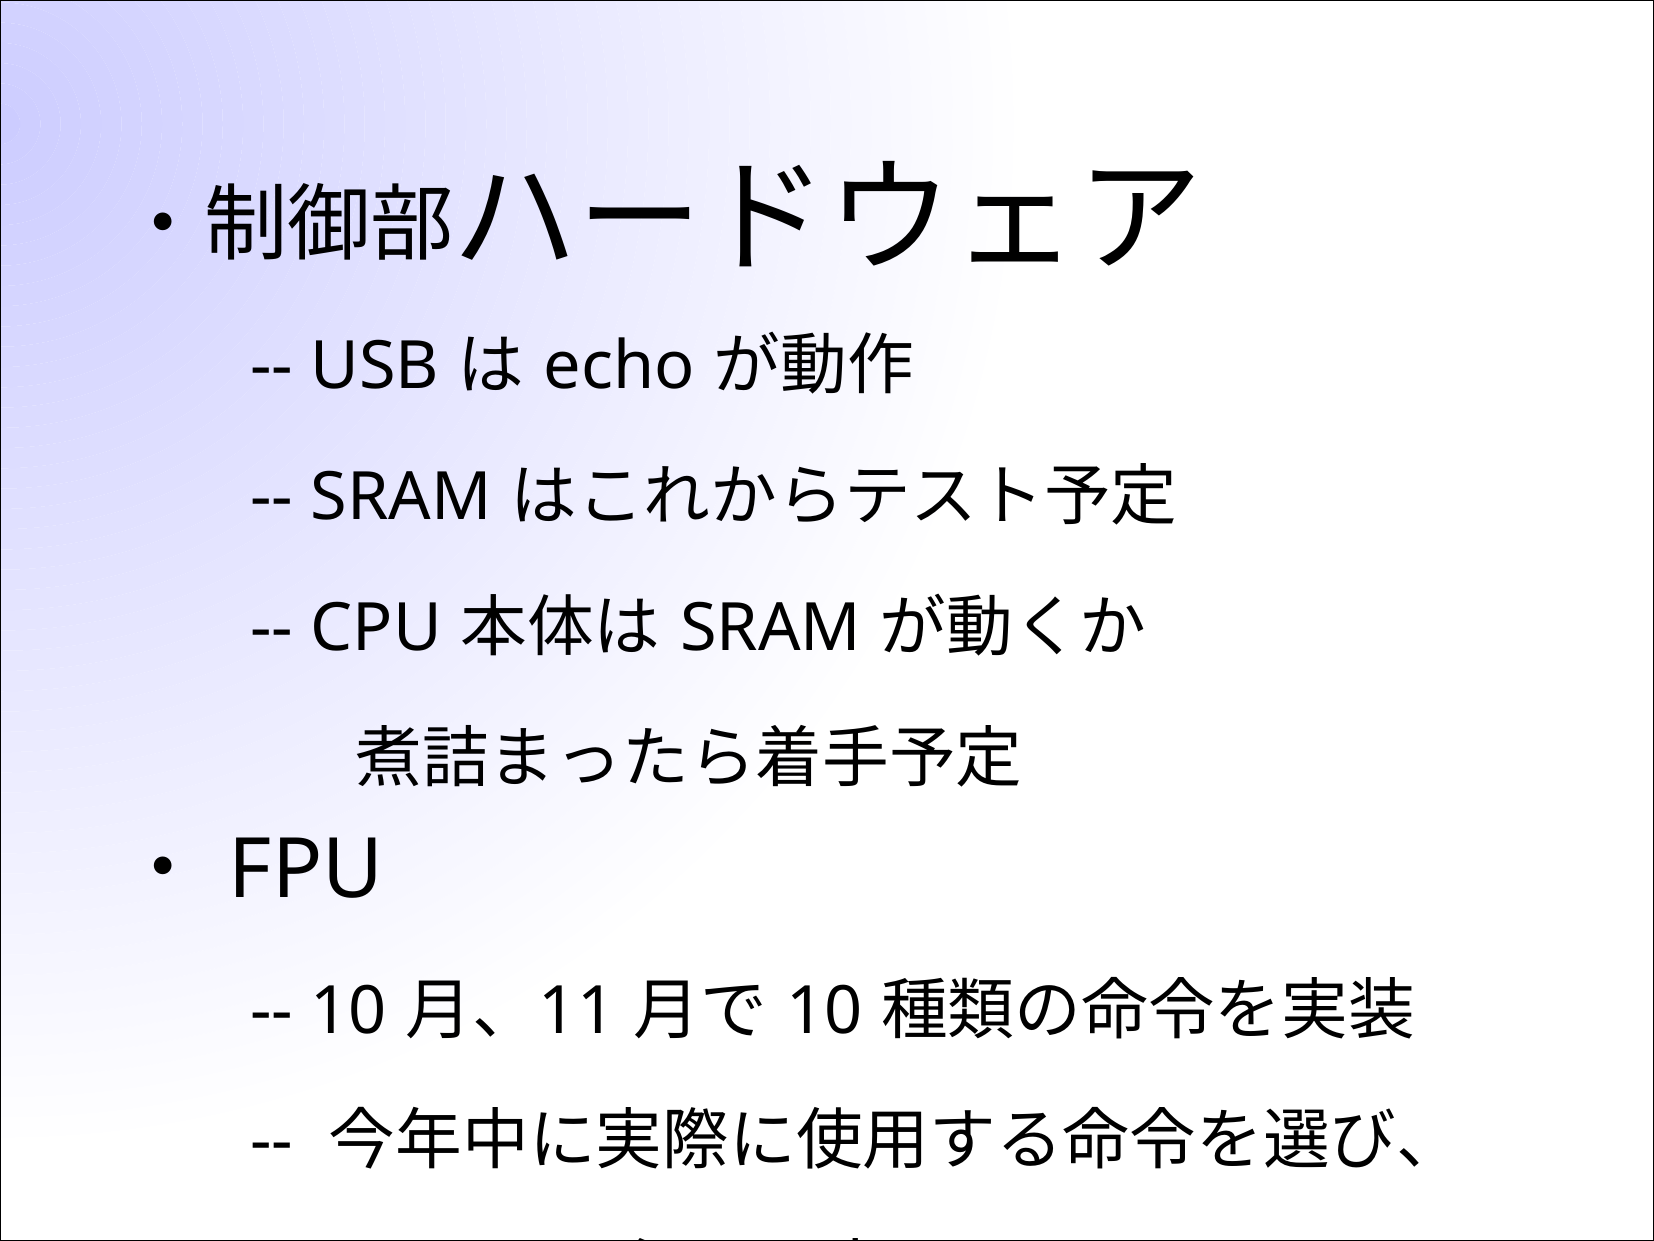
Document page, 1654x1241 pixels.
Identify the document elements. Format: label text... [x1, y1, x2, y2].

subtitle ・制御部 -- USBはechoが動作 -- SRAMはこれからテスト予定 -- CPU本体はSRAMが動くか 煮詰まったら着手予定 ・FPU -- 10月、11月で10種類の命令を実装 -- 今年中に実際に使用する命令を選び、 テストを行う予定 [121, 311, 1534, 1173]
title ハードウェア [121, 102, 1534, 311]
